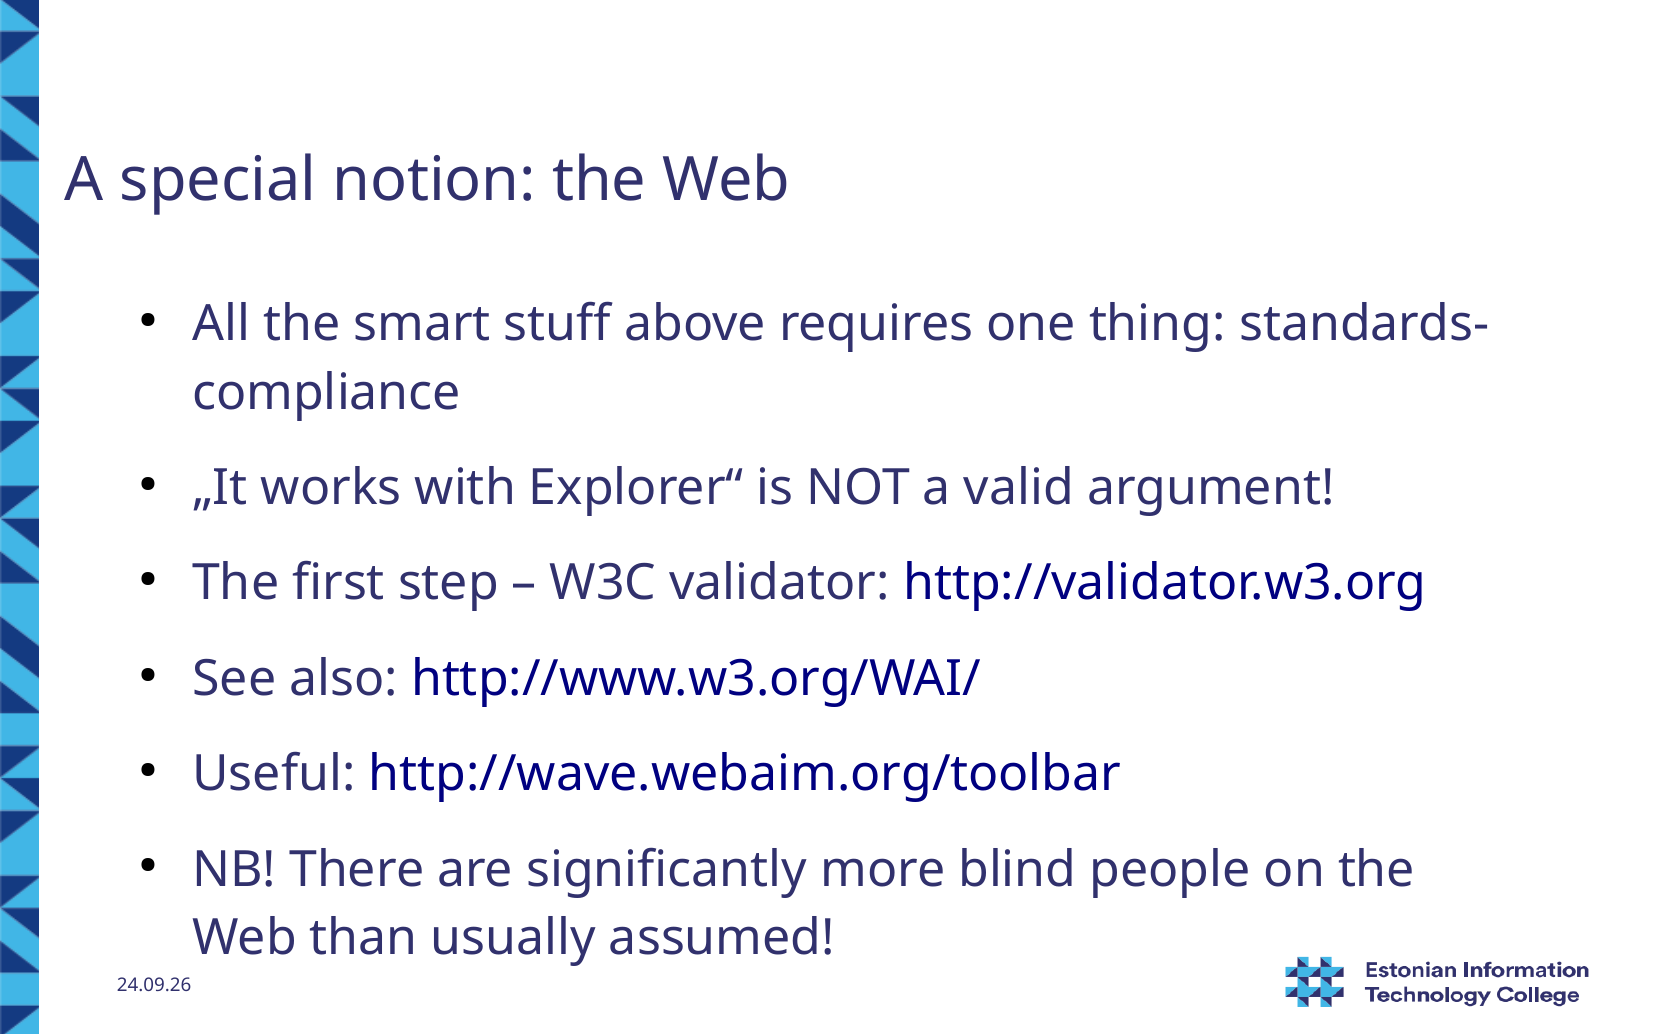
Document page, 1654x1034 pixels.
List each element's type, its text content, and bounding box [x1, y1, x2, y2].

list All the smart stuff above requires one thing: standards-compliance „It works with Explorer“ is NOT a valid argument! The first step – W3C validator: http://validator.w3.org See also: http://www.w3.org/WAI/ Useful: http://wave.webaim.org/toolbar NB! There are significantly more blind people on the Web than usually assumed! [121, 287, 1533, 1004]
title A special notion: the Web [64, 90, 1201, 264]
